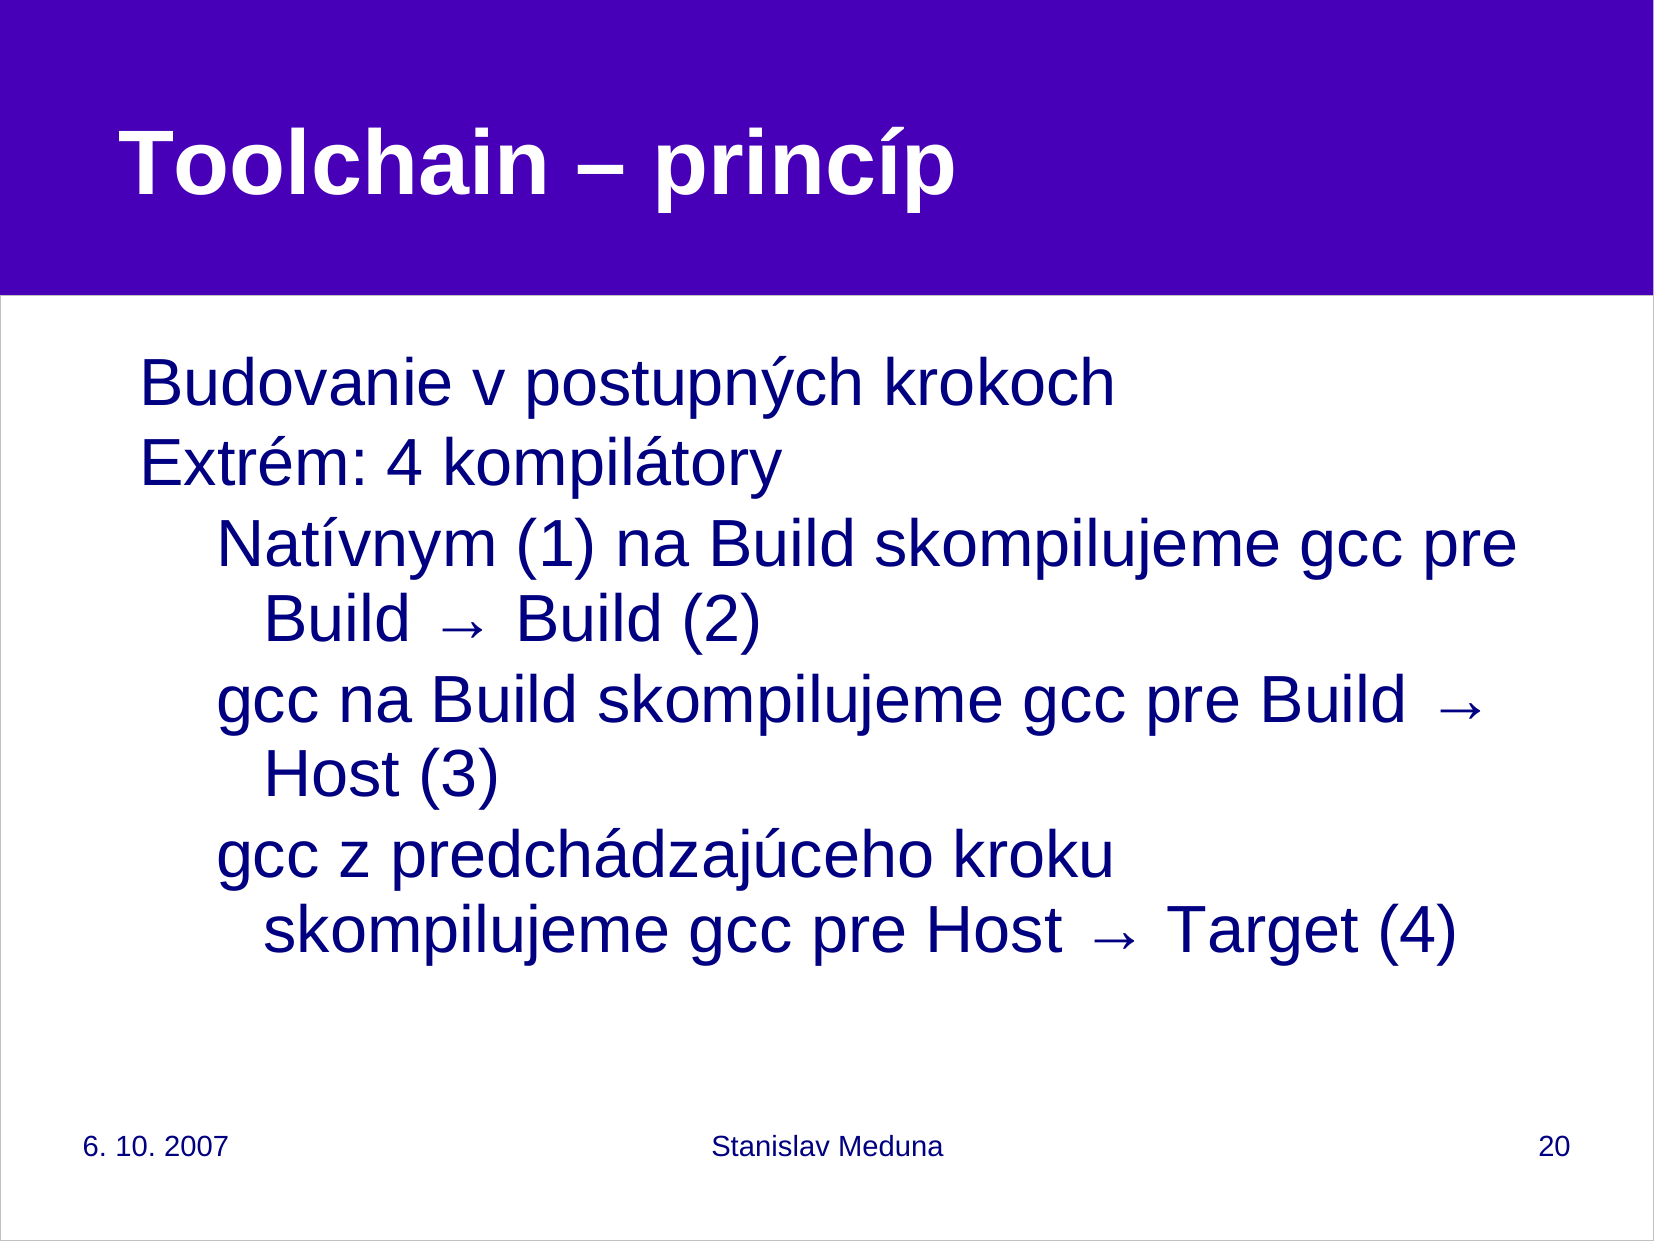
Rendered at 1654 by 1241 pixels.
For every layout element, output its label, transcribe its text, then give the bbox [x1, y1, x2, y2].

list Budovanie v postupných krokoch Extrém: 4 kompilátory Natívnym (1) na Build skompilujeme gcc pre Build → Build (2) gcc na Build skompilujeme gcc pre Build → Host (3) gcc z predchádzajúceho kroku skompilujeme gcc pre Host → Target (4) [121, 344, 1534, 1112]
title Toolchain – princíp [118, 66, 1595, 259]
